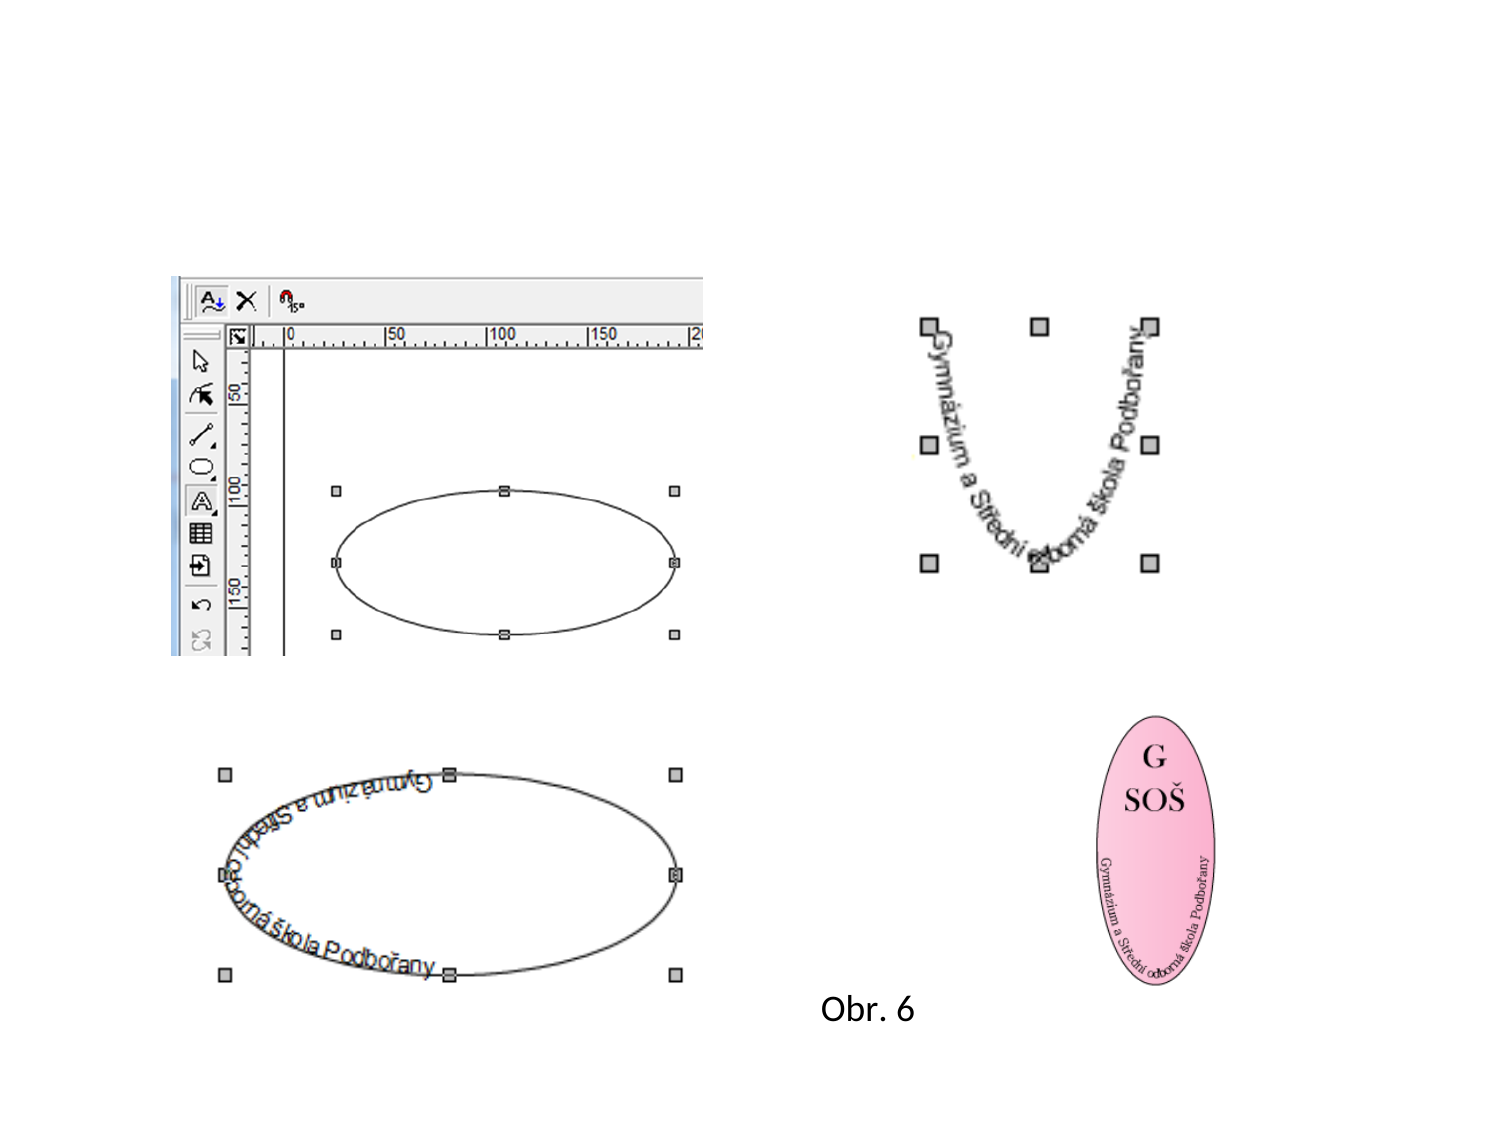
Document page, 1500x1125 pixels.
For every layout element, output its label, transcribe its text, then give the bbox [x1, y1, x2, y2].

text_box Obr. 6 [750, 976, 987, 1037]
picture [171, 276, 703, 656]
picture [171, 689, 703, 1031]
picture [832, 270, 1257, 649]
picture [1056, 689, 1257, 1011]
